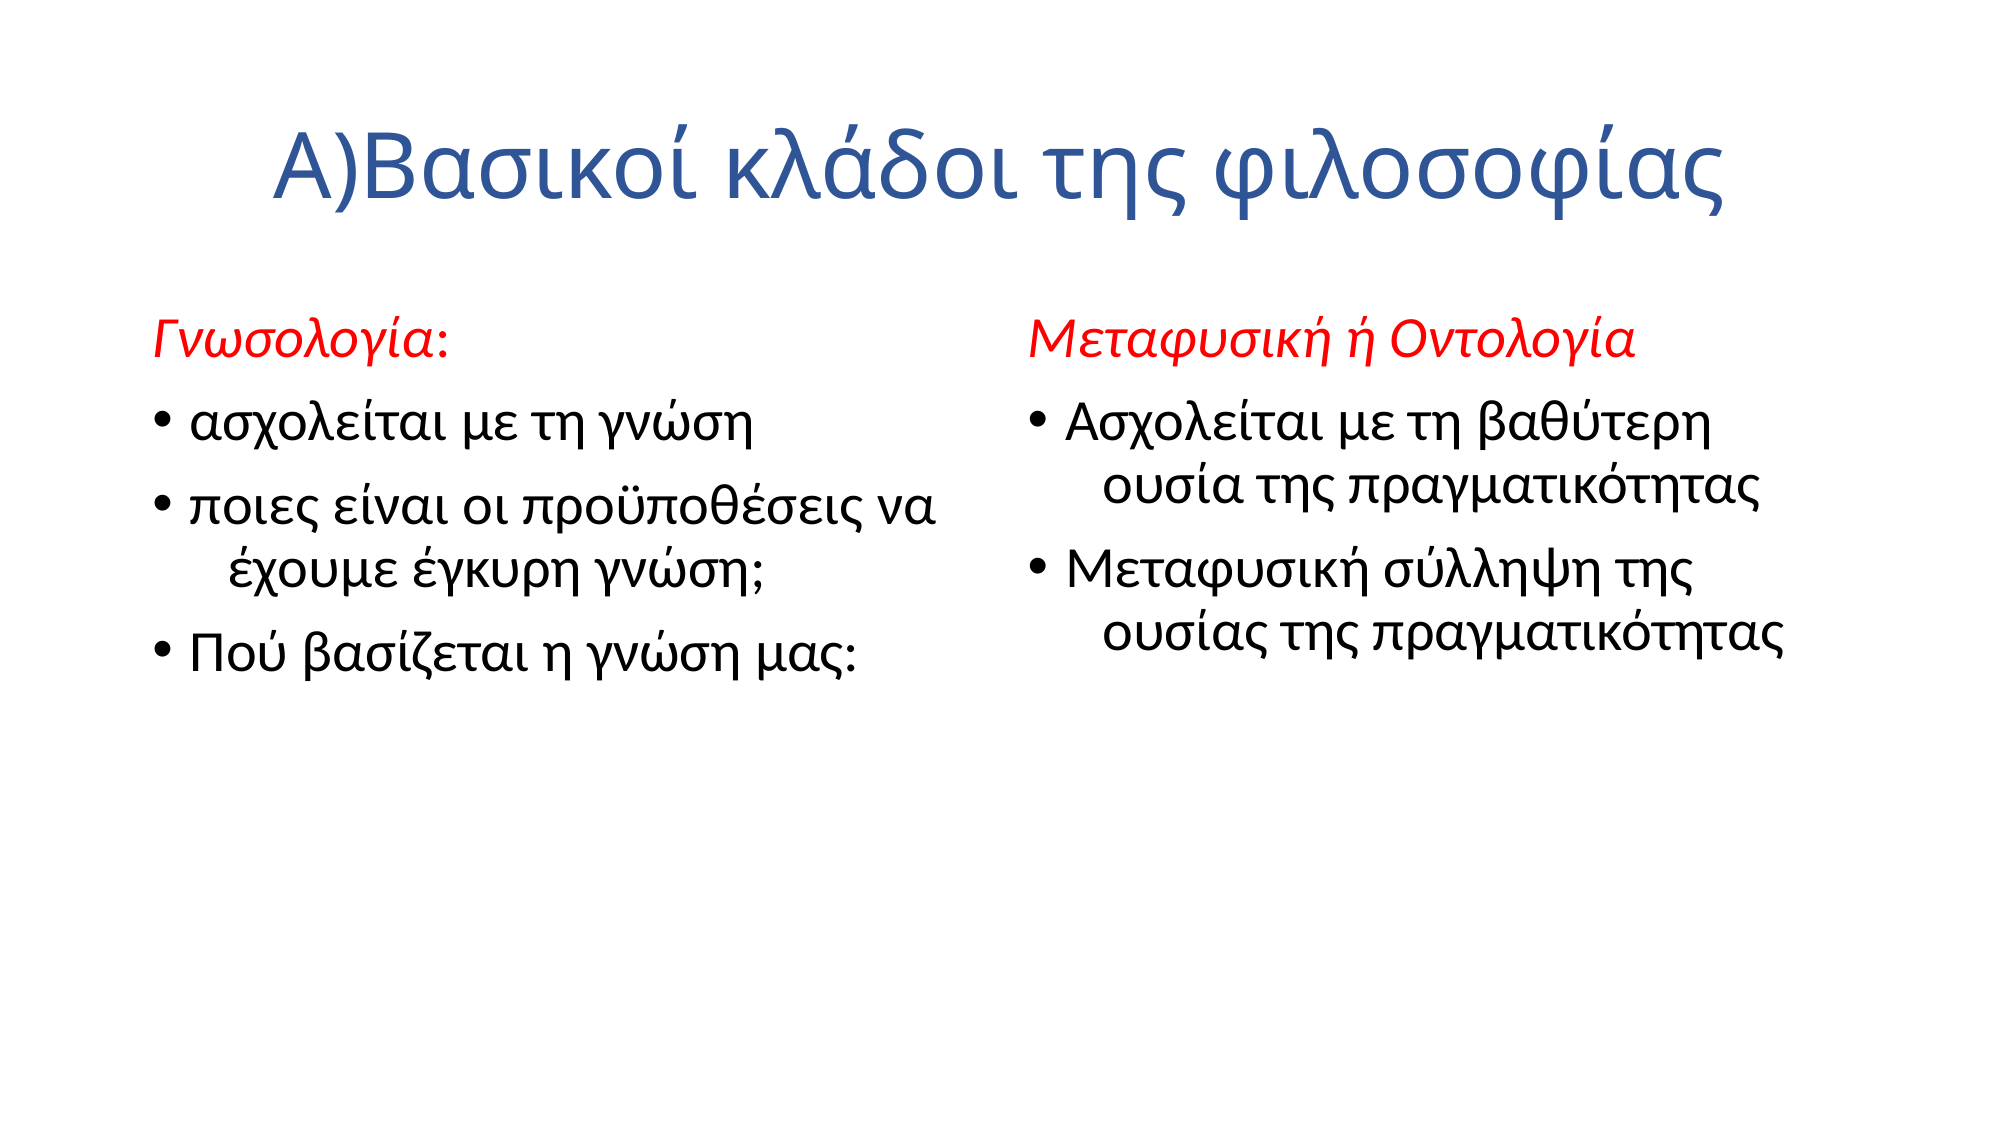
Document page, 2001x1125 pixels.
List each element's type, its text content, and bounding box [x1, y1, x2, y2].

list Μεταφυσική ή Οντολογία Ασχολείται με τη βαθύτερη ουσία της πραγματικότητας Μεταφυσική σύλληψη της ουσίας της πραγματικότητας [1012, 299, 1863, 1014]
title Α)Βασικοί κλάδοι της φιλοσοφίας [137, 59, 1863, 278]
list Γνωσολογία: ασχολείται με τη γνώση ποιες είναι οι προϋποθέσεις να έχουμε έγκυρη γνώση; Πού βασίζεται η γνώση μας: [137, 299, 988, 1014]
